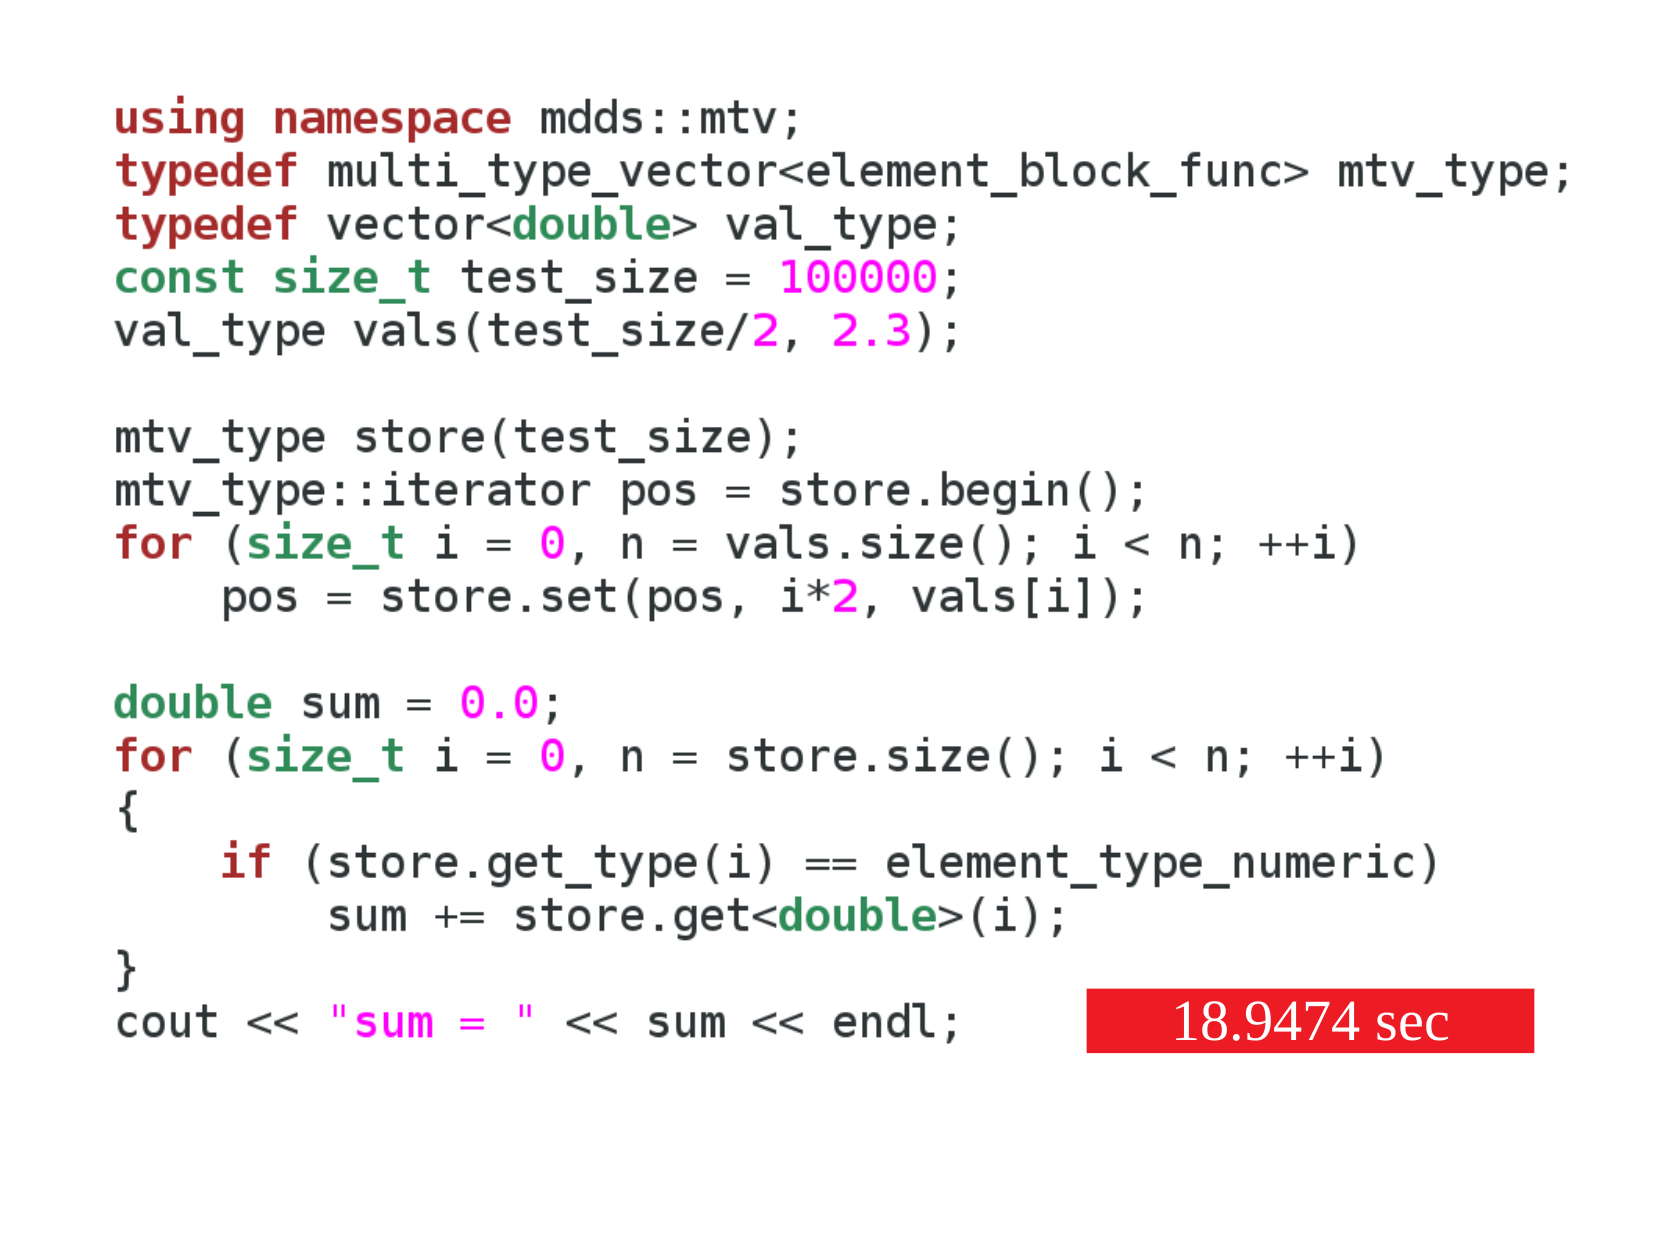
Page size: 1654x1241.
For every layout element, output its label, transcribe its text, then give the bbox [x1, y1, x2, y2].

text_box 18.9474 sec [1086, 988, 1535, 1054]
picture [79, 85, 1593, 1061]
